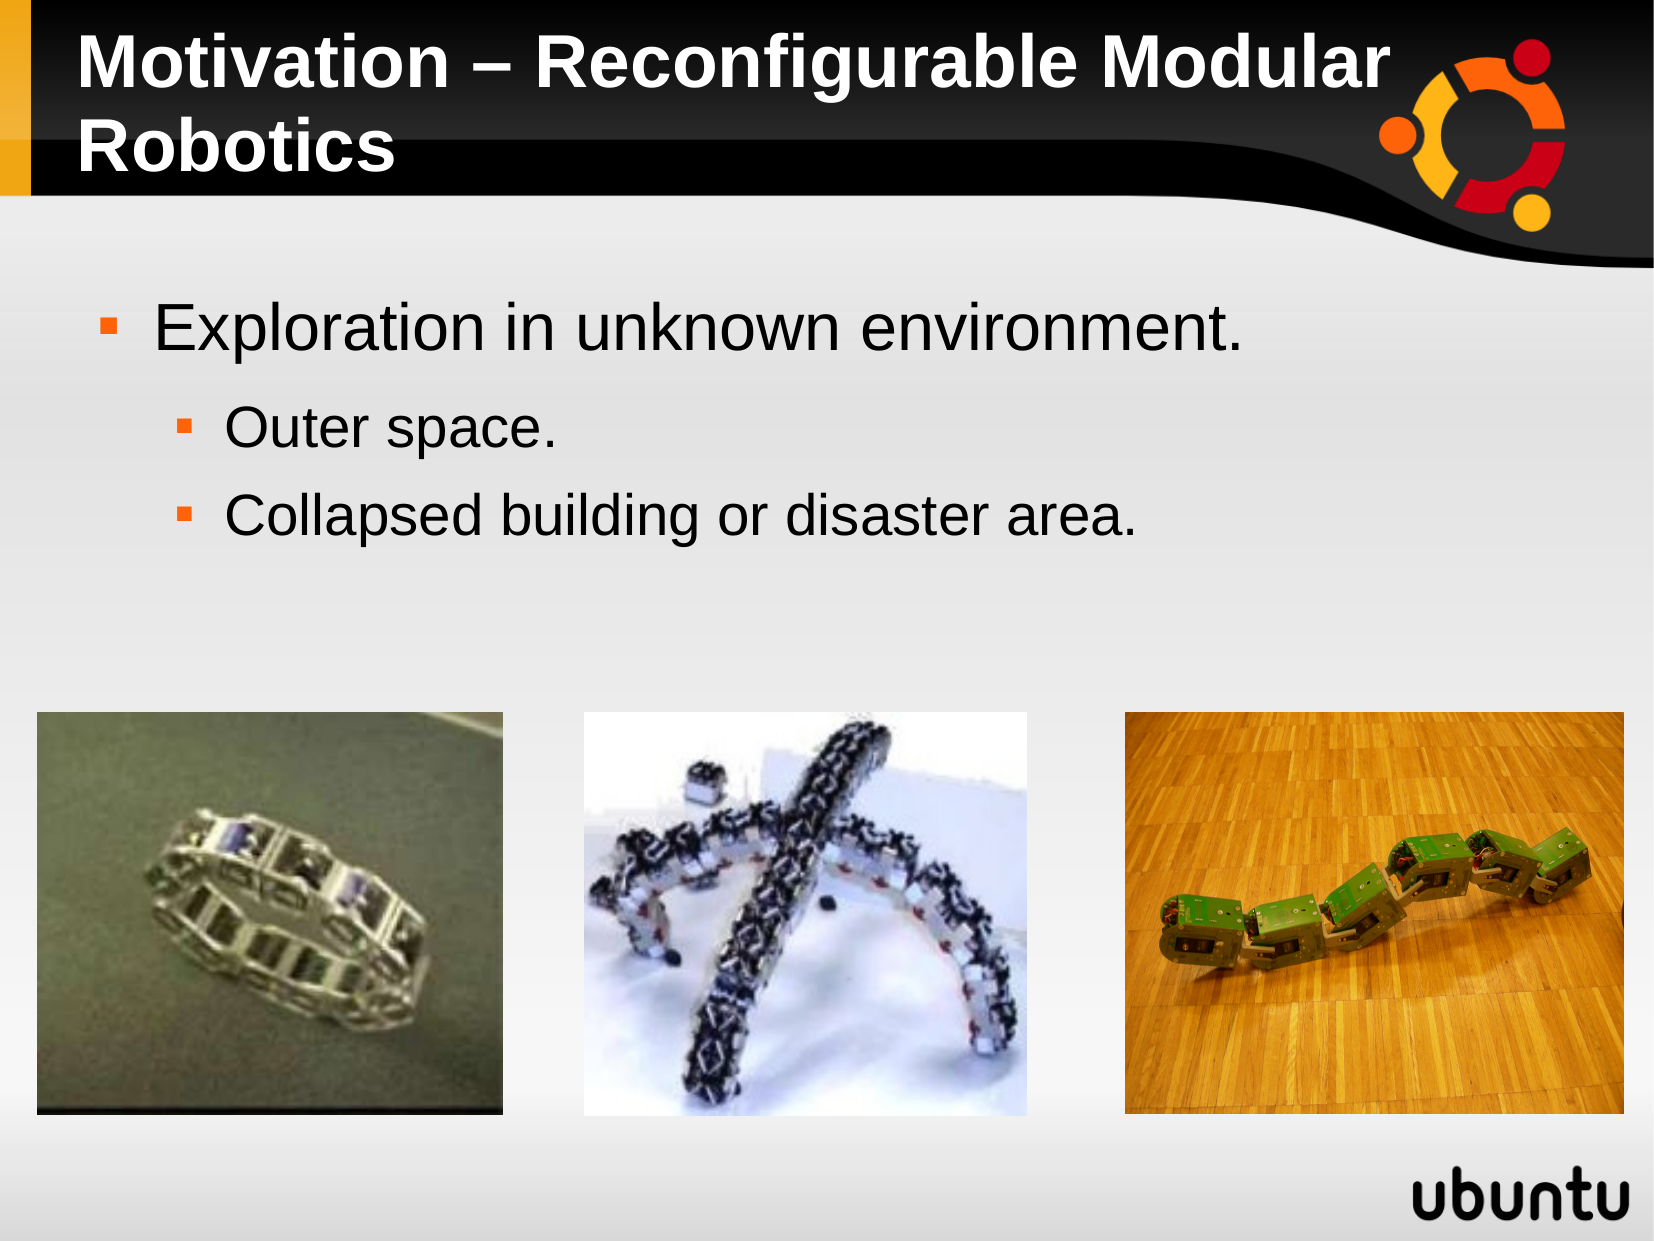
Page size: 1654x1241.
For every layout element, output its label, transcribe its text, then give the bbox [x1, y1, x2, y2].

title Motivation – Reconfigurable Modular Robotics [76, 0, 1565, 208]
picture [0, 0, 1654, 1241]
list Exploration in unknown environment. Outer space. Collapsed building or disaster area. [82, 290, 1571, 1109]
